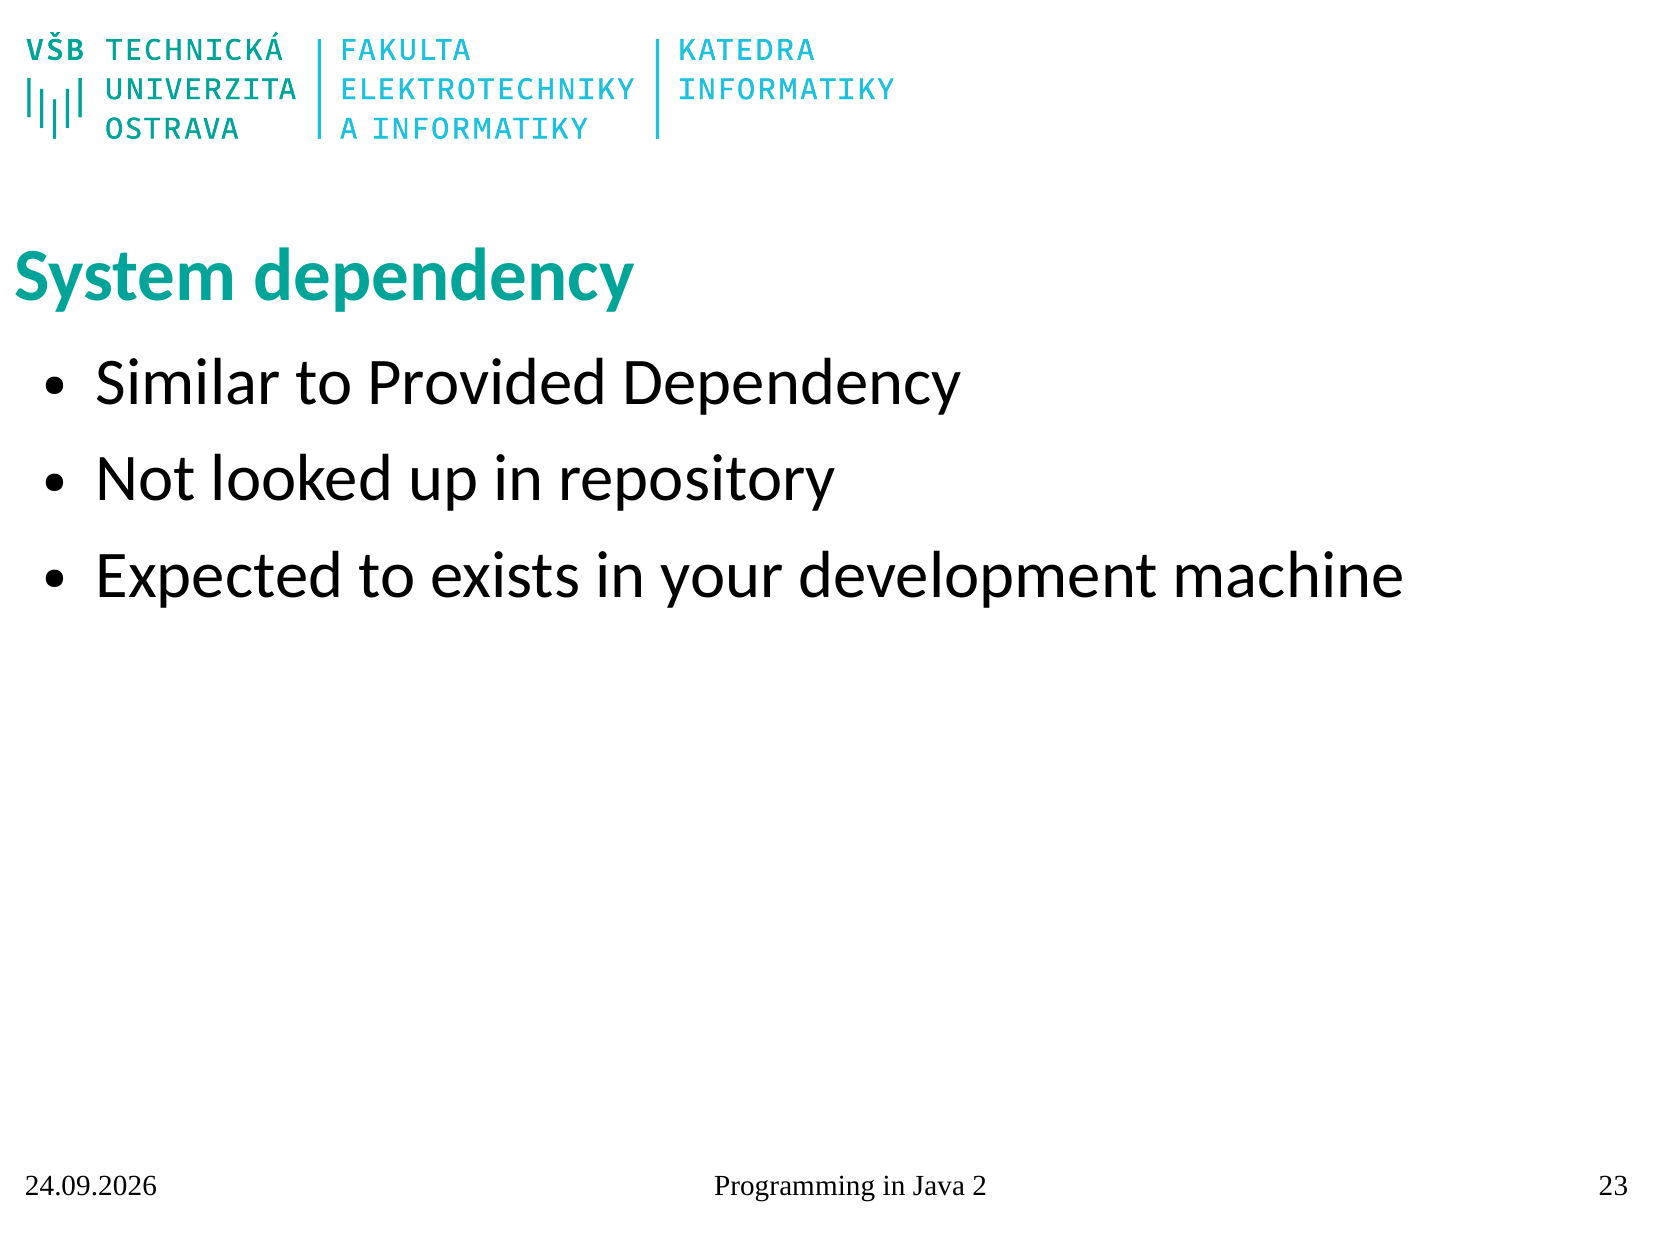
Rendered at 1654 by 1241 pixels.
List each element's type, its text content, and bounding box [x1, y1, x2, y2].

title System dependency [14, 165, 1619, 319]
list Similar to Provided Dependency Not looked up in repository Expected to exists in your development machine [24, 354, 1629, 1146]
picture [26, 31, 894, 139]
